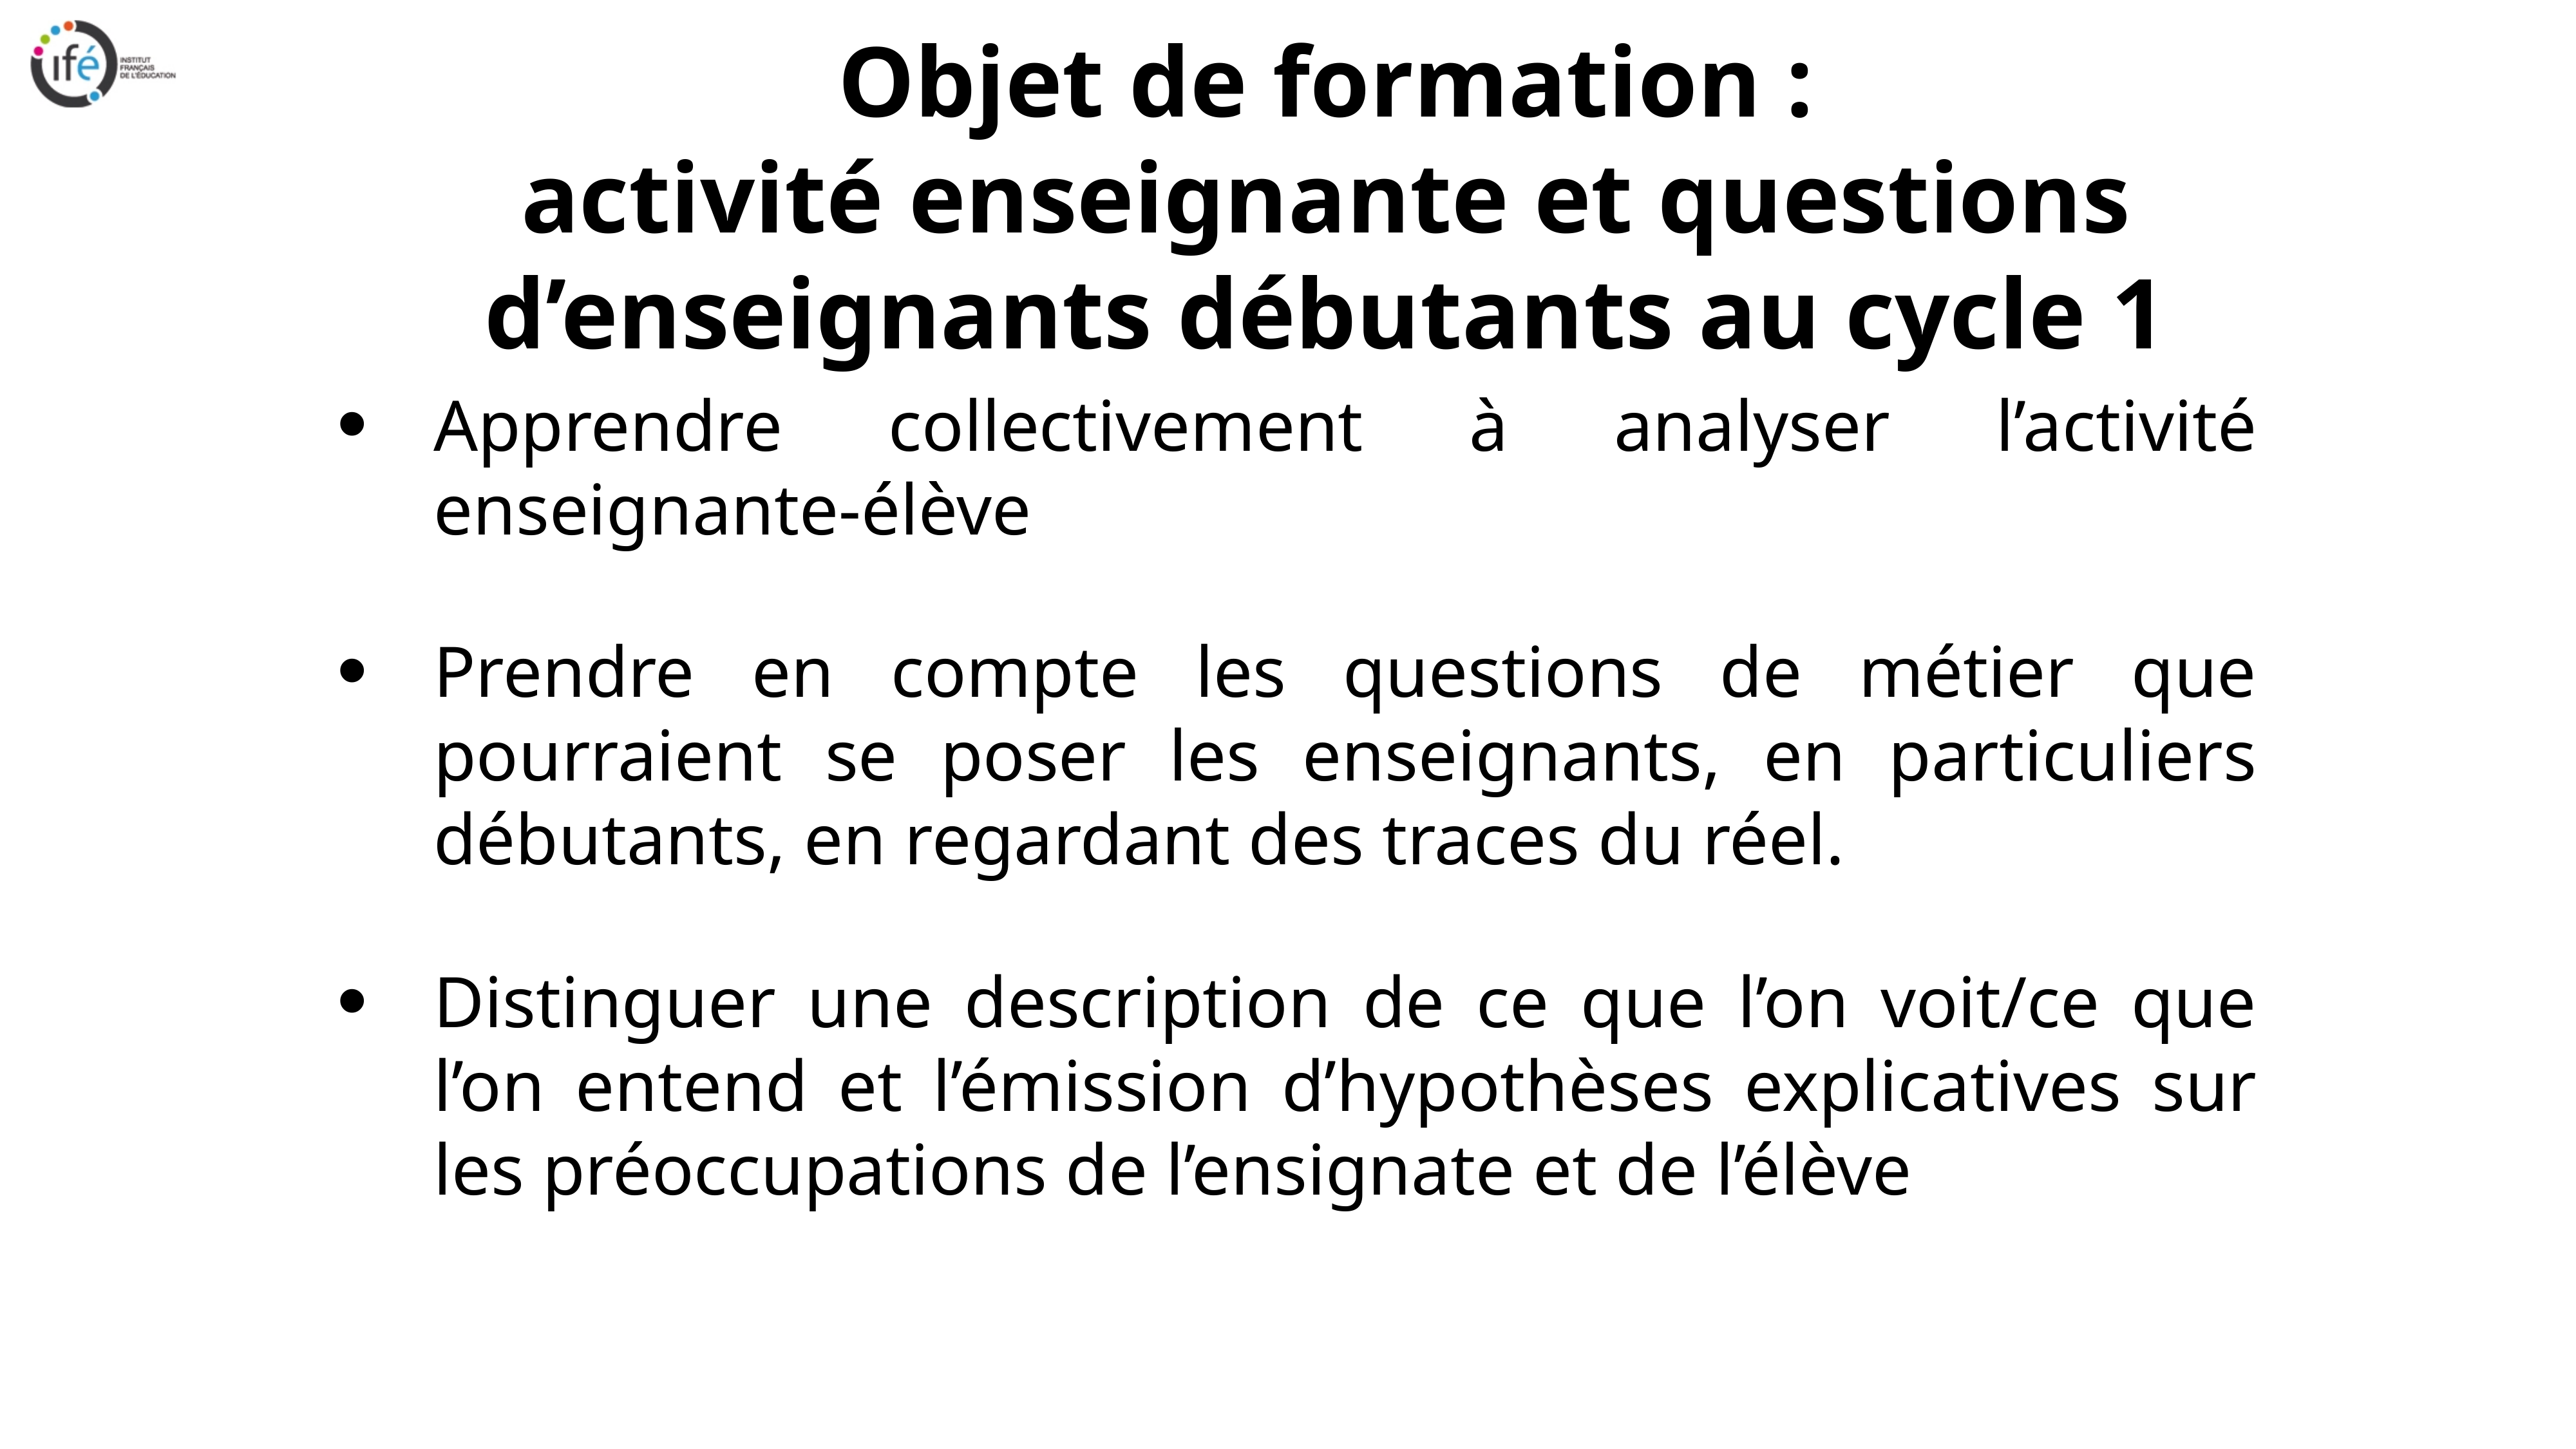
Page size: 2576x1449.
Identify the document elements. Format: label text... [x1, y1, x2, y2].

title Objet de formation : activité enseignante et questions d’enseignants débutants au cycle 1 [169, 44, 2483, 345]
subtitle Apprendre collectivement à analyser l’activité enseignante-élève Prendre en compte les questions de métier que pourraient se poser les enseignants, en particuliers débutants, en regardant des traces du réel. Distinguer une description de ce que l’on voit/ce que l’on entend et l’émission d’hypothèses explicatives sur les préoccupations de l’ensignate et de l’élève [332, 468, 2264, 1285]
picture [30, 19, 177, 109]
